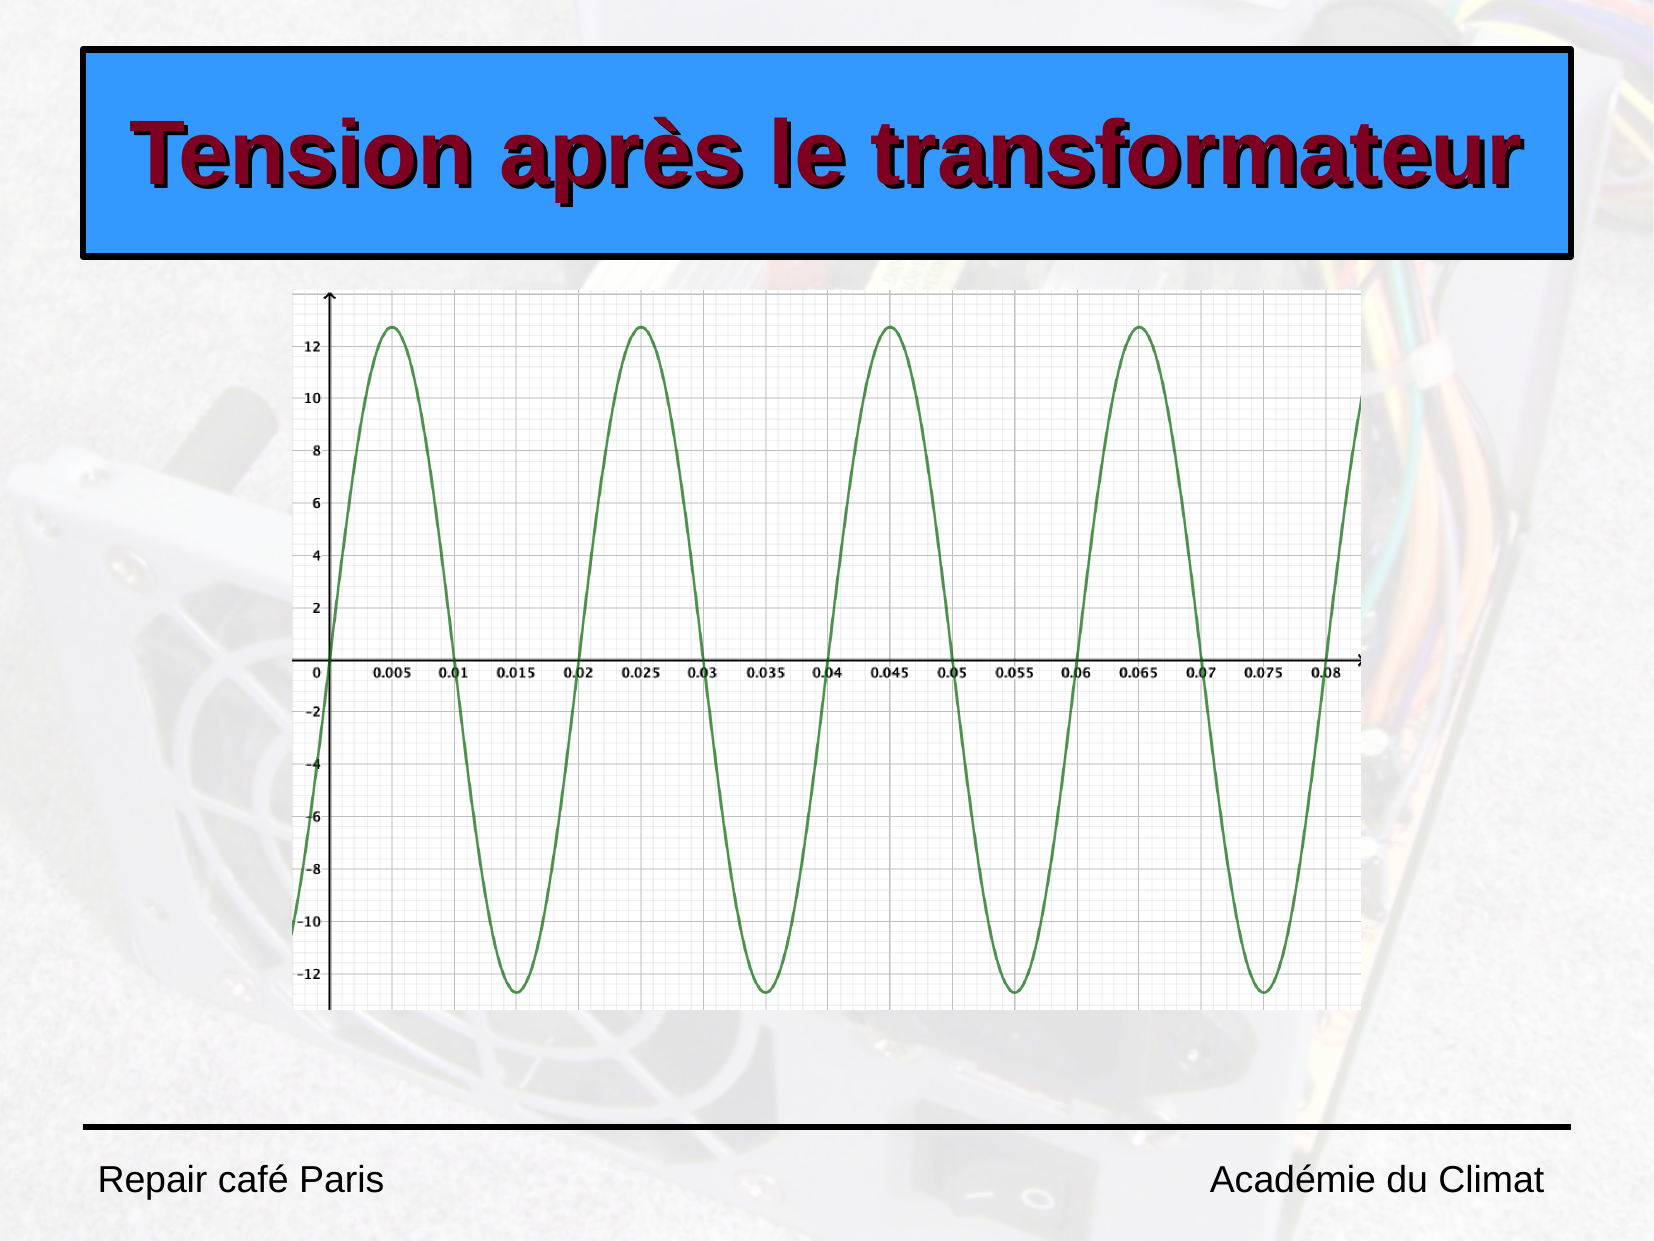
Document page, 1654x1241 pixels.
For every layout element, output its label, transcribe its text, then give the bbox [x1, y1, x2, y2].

title Tension après le transformateur [82, 49, 1571, 257]
text_box Repair café Paris Académie du Climat [82, 1150, 1571, 1208]
picture [0, 0, 1654, 1241]
